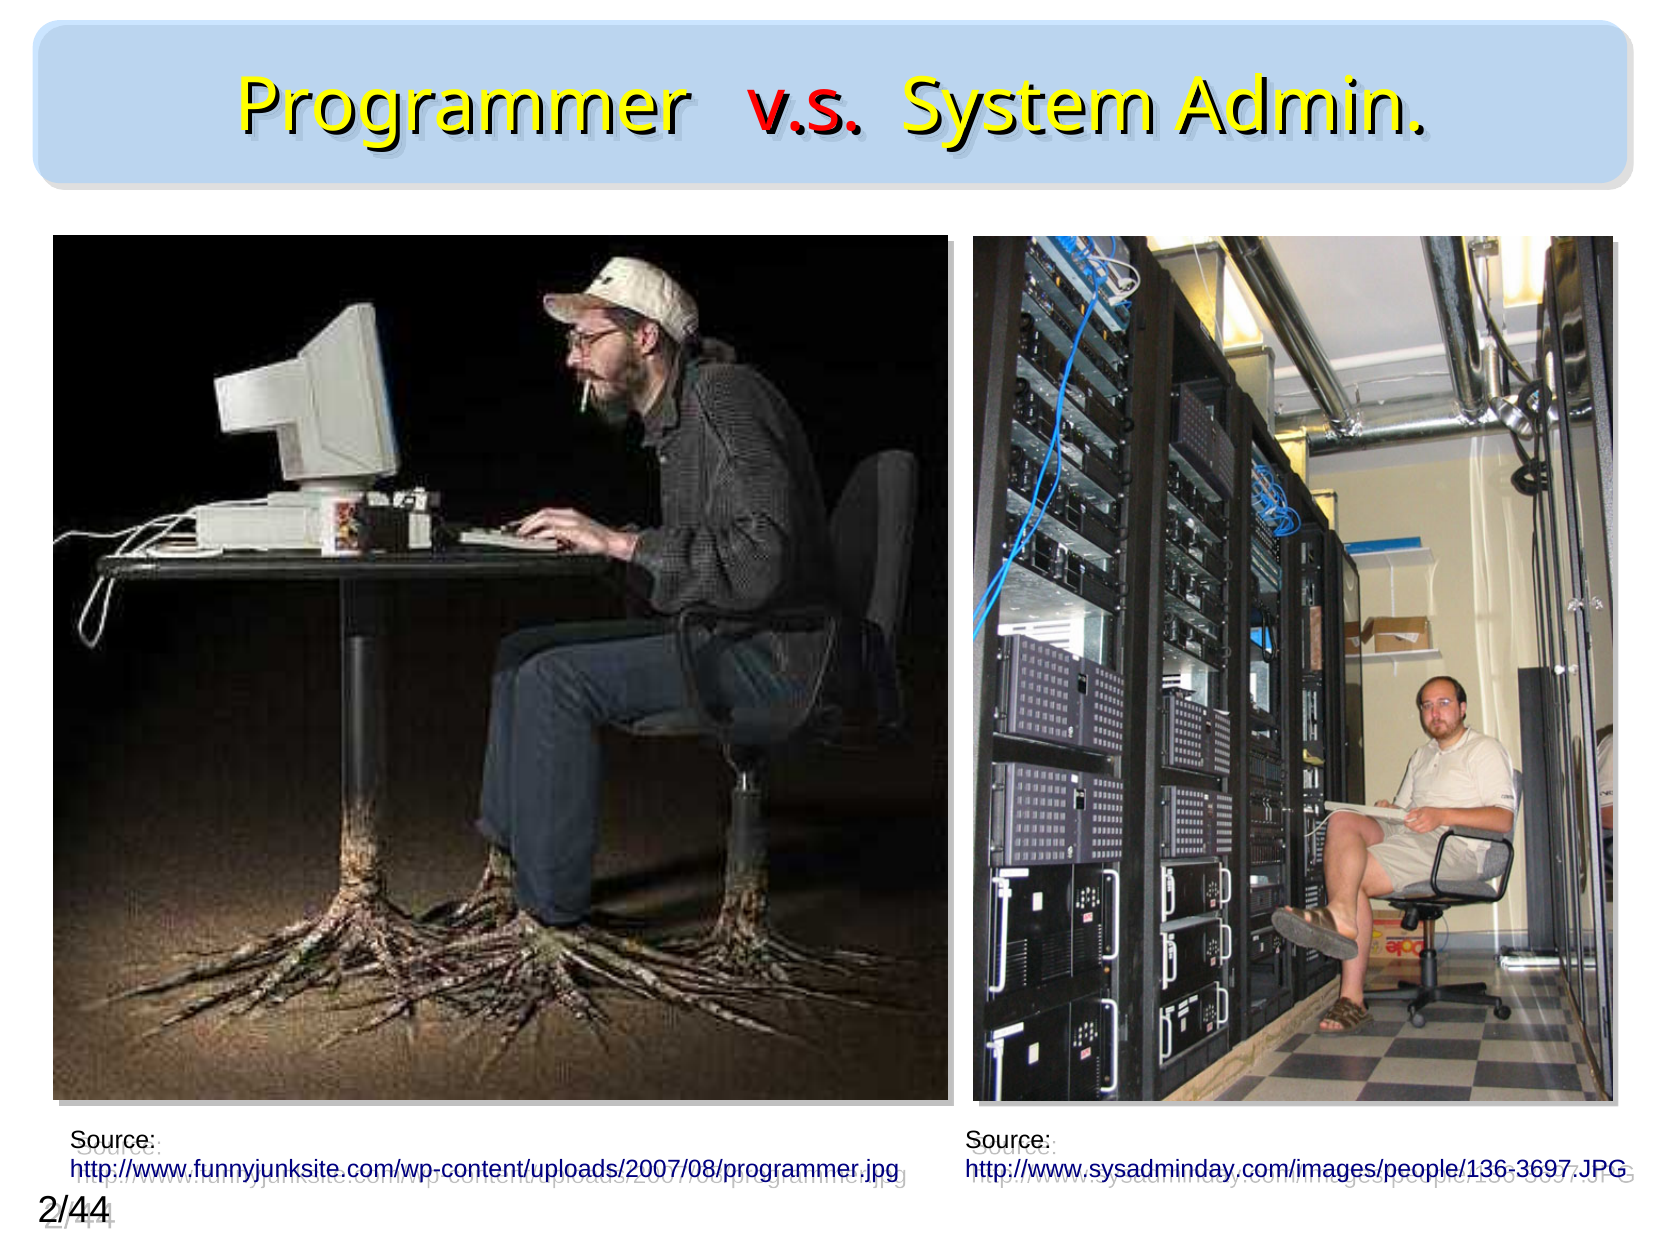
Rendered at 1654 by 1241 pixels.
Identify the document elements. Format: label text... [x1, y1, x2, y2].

text_box Source: http://www.sysadminday.com/images/people/136-3697.JPG [950, 1118, 1654, 1193]
text_box Source:http://www.funnyjunksite.com/wp-content/uploads/2007/08/programmer.jpg [55, 1118, 950, 1193]
picture [53, 235, 948, 1101]
picture [973, 236, 1613, 1101]
text_box Programmer v.s. System Admin. [32, 20, 1628, 184]
text_box <編號>/44 [0, 1181, 148, 1239]
